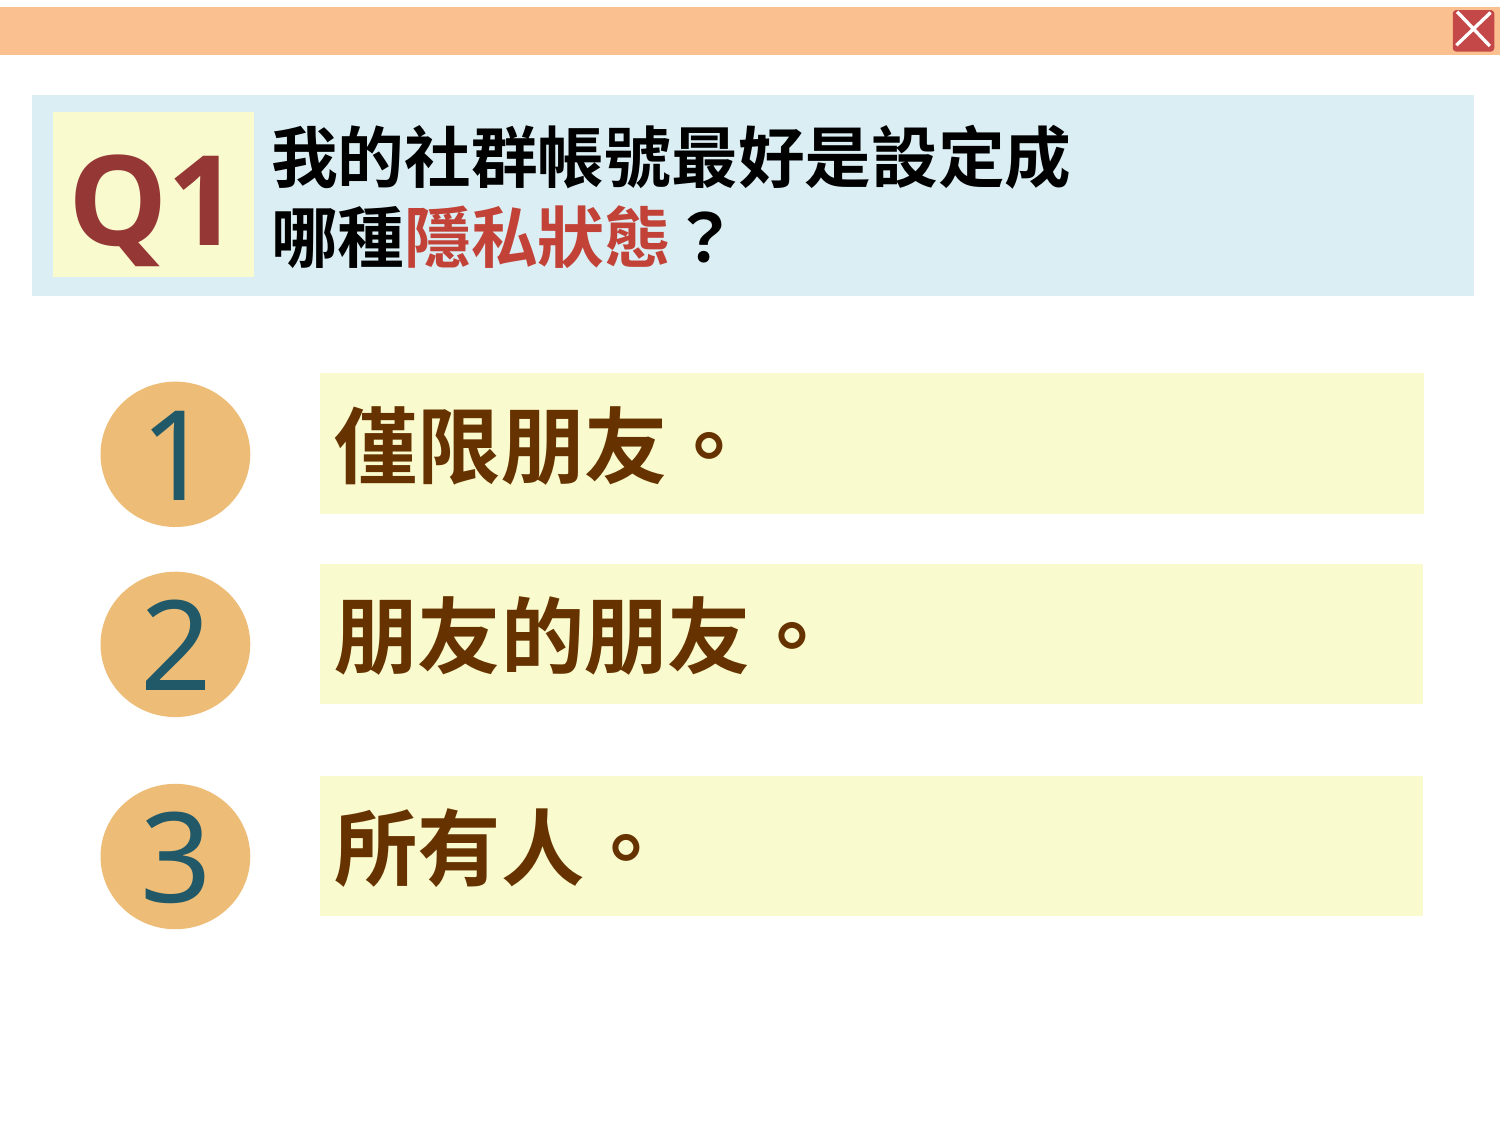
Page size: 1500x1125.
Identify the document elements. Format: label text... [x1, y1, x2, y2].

text_box [100, 590, 125, 699]
text_box 1 [125, 368, 266, 535]
text_box [100, 400, 125, 509]
title 我的社群帳號最好是設定成 哪種隱私狀態？ [255, 102, 1483, 290]
text_box 所有人。 [320, 776, 1423, 916]
text_box [0, 7, 1500, 55]
text_box Q1 [53, 112, 254, 277]
text_box [32, 95, 1474, 296]
text_box 僅限朋友。 [320, 373, 1424, 514]
text_box 朋友的朋友。 [320, 564, 1423, 704]
text_box 3 [125, 770, 266, 937]
text_box 2 [125, 558, 266, 725]
text_box [100, 802, 125, 911]
